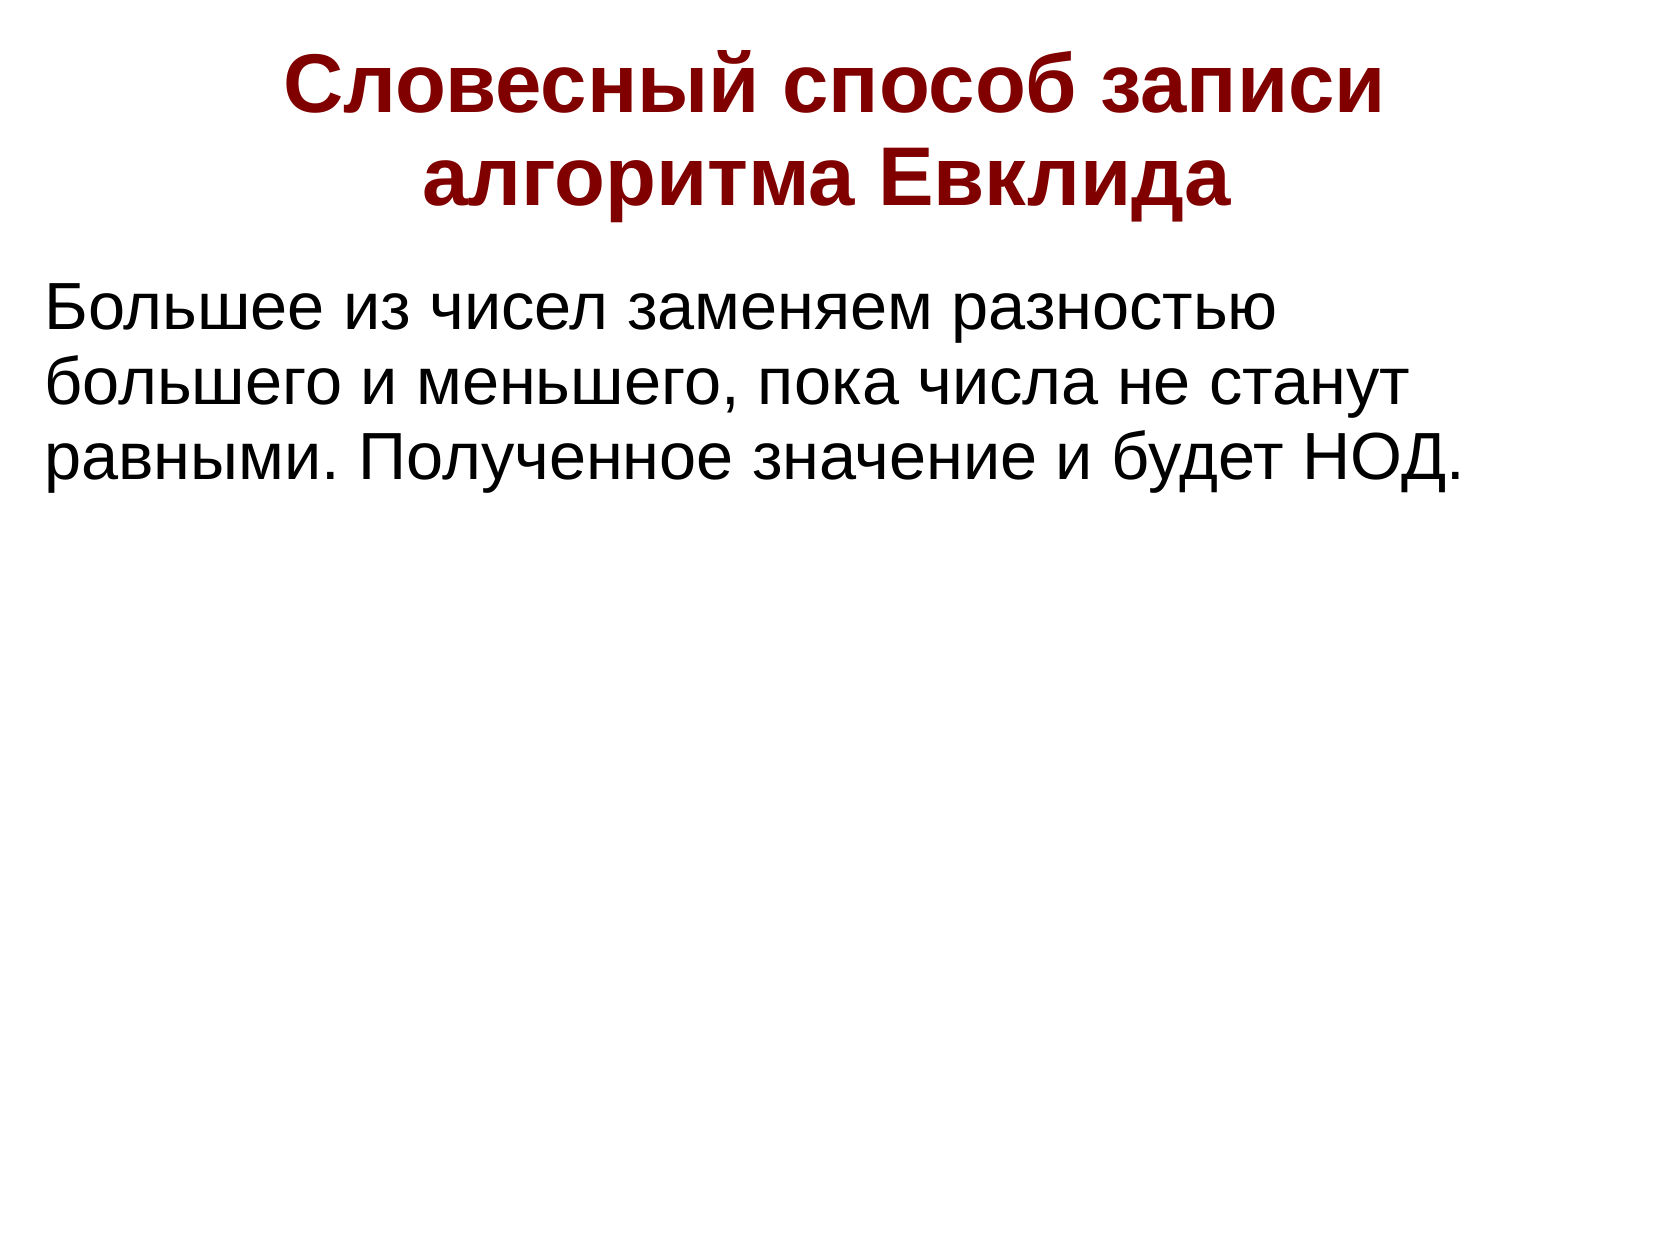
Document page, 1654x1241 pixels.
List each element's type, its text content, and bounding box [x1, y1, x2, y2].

text_box Словесный способ записи алгоритма Евклида Большее из чисел заменяем разностью большего и меньшего, пока числа не станут равными. Полученное значение и будет НОД. [29, 29, 1625, 503]
